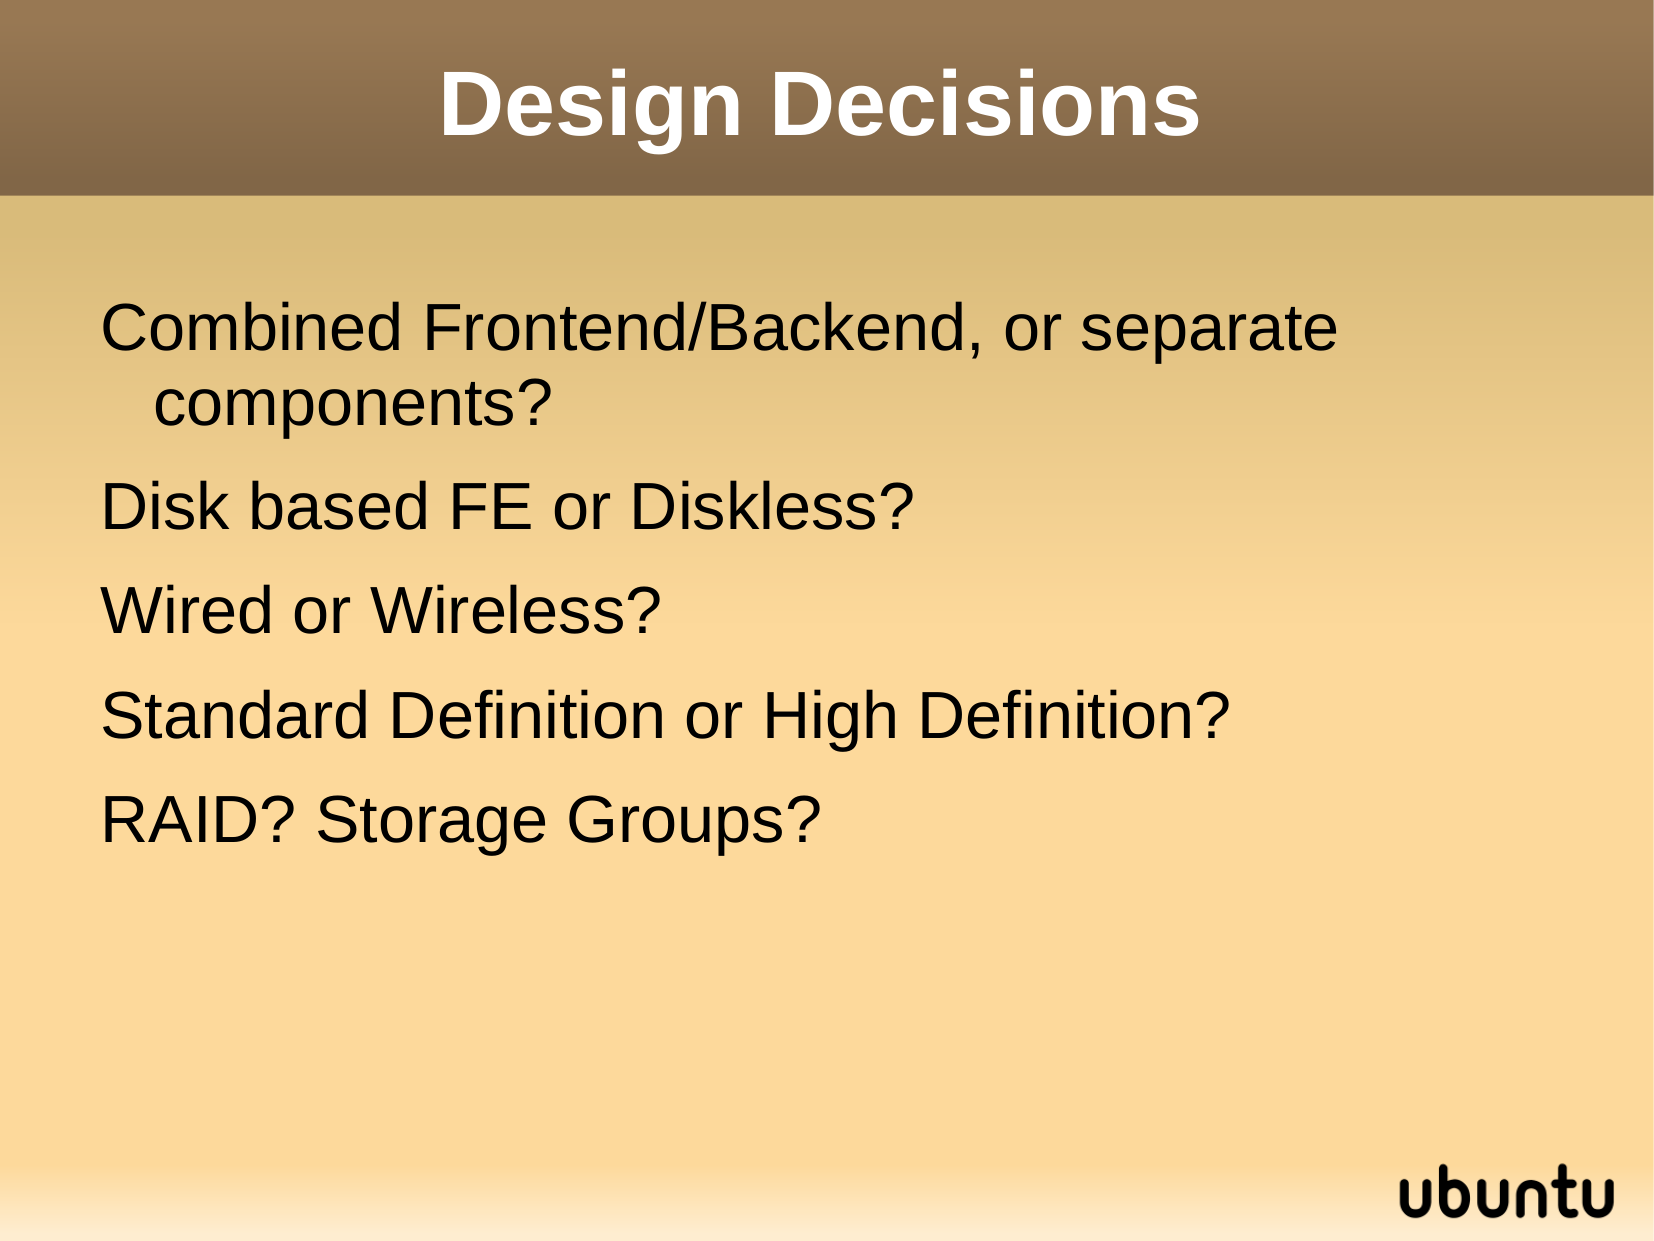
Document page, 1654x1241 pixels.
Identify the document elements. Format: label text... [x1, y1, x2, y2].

picture [0, 0, 1654, 1241]
title Design Decisions [76, 7, 1565, 200]
list Combined Frontend/Backend, or separate components? Disk based FE or Diskless? Wired or Wireless? Standard Definition or High Definition? RAID? Storage Groups? [82, 290, 1571, 1094]
